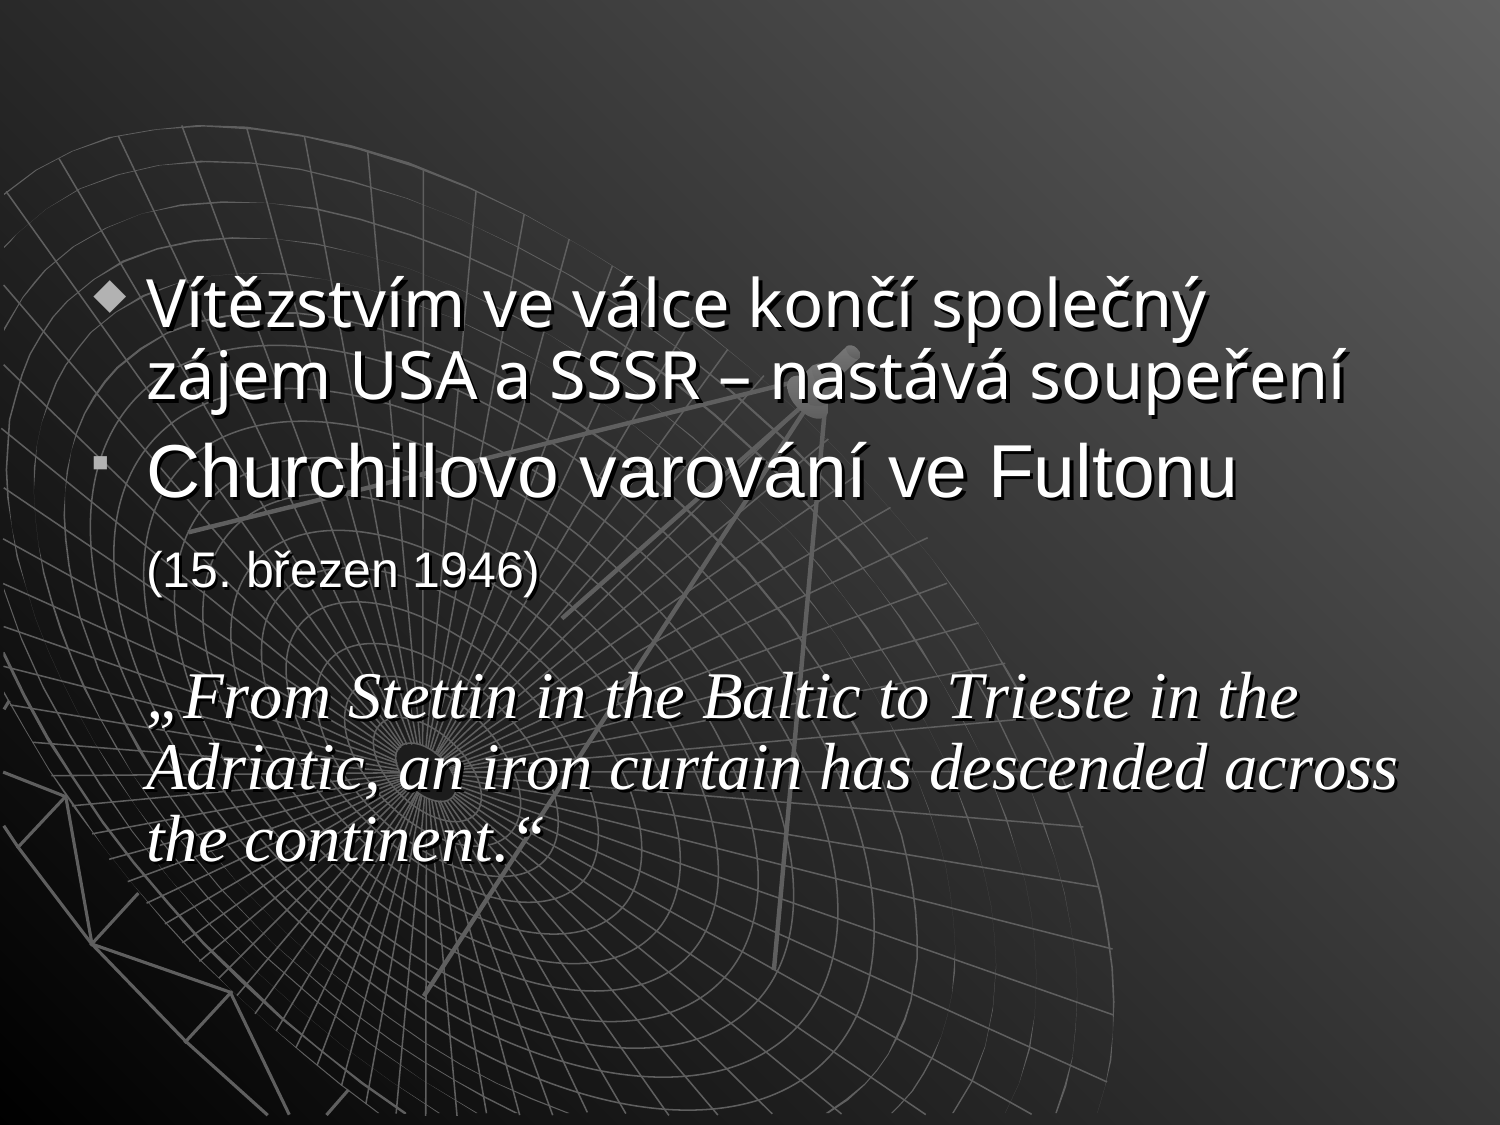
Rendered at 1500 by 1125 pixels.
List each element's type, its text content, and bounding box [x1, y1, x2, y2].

list Vítězstvím ve válce končí společný zájem USA a SSSR – nastává soupeření Churchillovo varování ve Fultonu (15. březen 1946) „From Stettin in the Baltic to Trieste in the Adriatic, an iron curtain has descended across the continent.“ [75, 262, 1426, 1062]
title [75, 45, 1426, 233]
